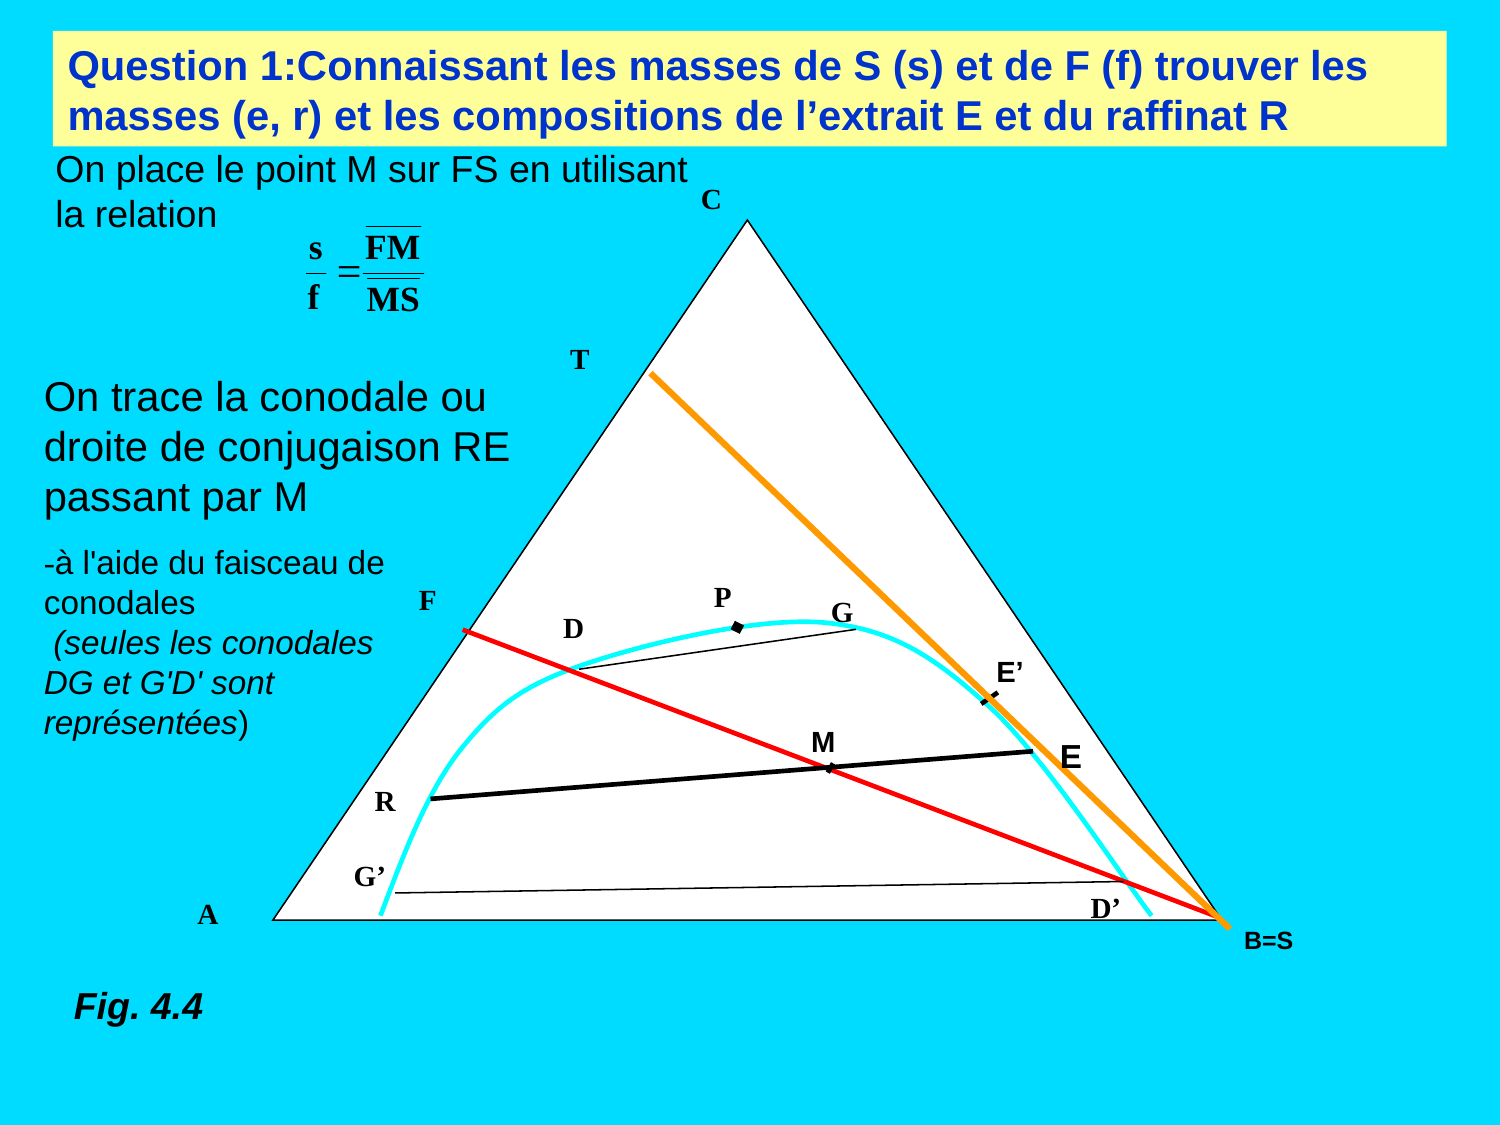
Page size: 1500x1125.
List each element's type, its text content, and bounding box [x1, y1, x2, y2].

text_box [1085, 737, 1215, 909]
text_box [590, 660, 630, 666]
text_box [578, 637, 1024, 761]
chart [300, 243, 431, 321]
text_box D [548, 601, 638, 660]
text_box A [182, 887, 273, 955]
text_box [552, 660, 586, 667]
text_box P [699, 570, 767, 638]
text_box G [816, 586, 906, 653]
text_box [1016, 729, 1045, 764]
text_box G’ [338, 849, 429, 917]
text_box R [359, 774, 408, 826]
text_box Question 1:Connaissant les masses de S (s) et de F (f) trouver les masses (e, r) et les compositions de l’extrait E et du raffinat R [52, 30, 1447, 147]
text_box E’ [981, 645, 1041, 696]
text_box [410, 771, 1111, 891]
text_box M [796, 716, 868, 767]
text_box F [414, 573, 478, 641]
text_box [995, 653, 1091, 746]
text_box On trace la conodale ou droite de conjugaison RE passant par M [28, 361, 561, 528]
text_box [435, 673, 796, 796]
text_box [1166, 901, 1216, 921]
text_box Fig. 4.4 [59, 974, 266, 1035]
text_box [906, 624, 974, 689]
text_box B=S [1229, 916, 1313, 963]
text_box [273, 639, 1075, 921]
text_box On place le point M sur FS en utilisant la relation [40, 137, 715, 243]
text_box E [1045, 727, 1098, 784]
text_box T [555, 333, 629, 400]
text_box C [715, 172, 776, 240]
text_box [638, 625, 816, 659]
text_box [839, 754, 1119, 876]
text_box [478, 240, 1036, 684]
text_box -à l'aide du faisceau de conodales (seules les conodales DG et G'D' sont représentées) [29, 534, 414, 749]
text_box [1061, 784, 1202, 908]
text_box D’ [1075, 881, 1166, 949]
